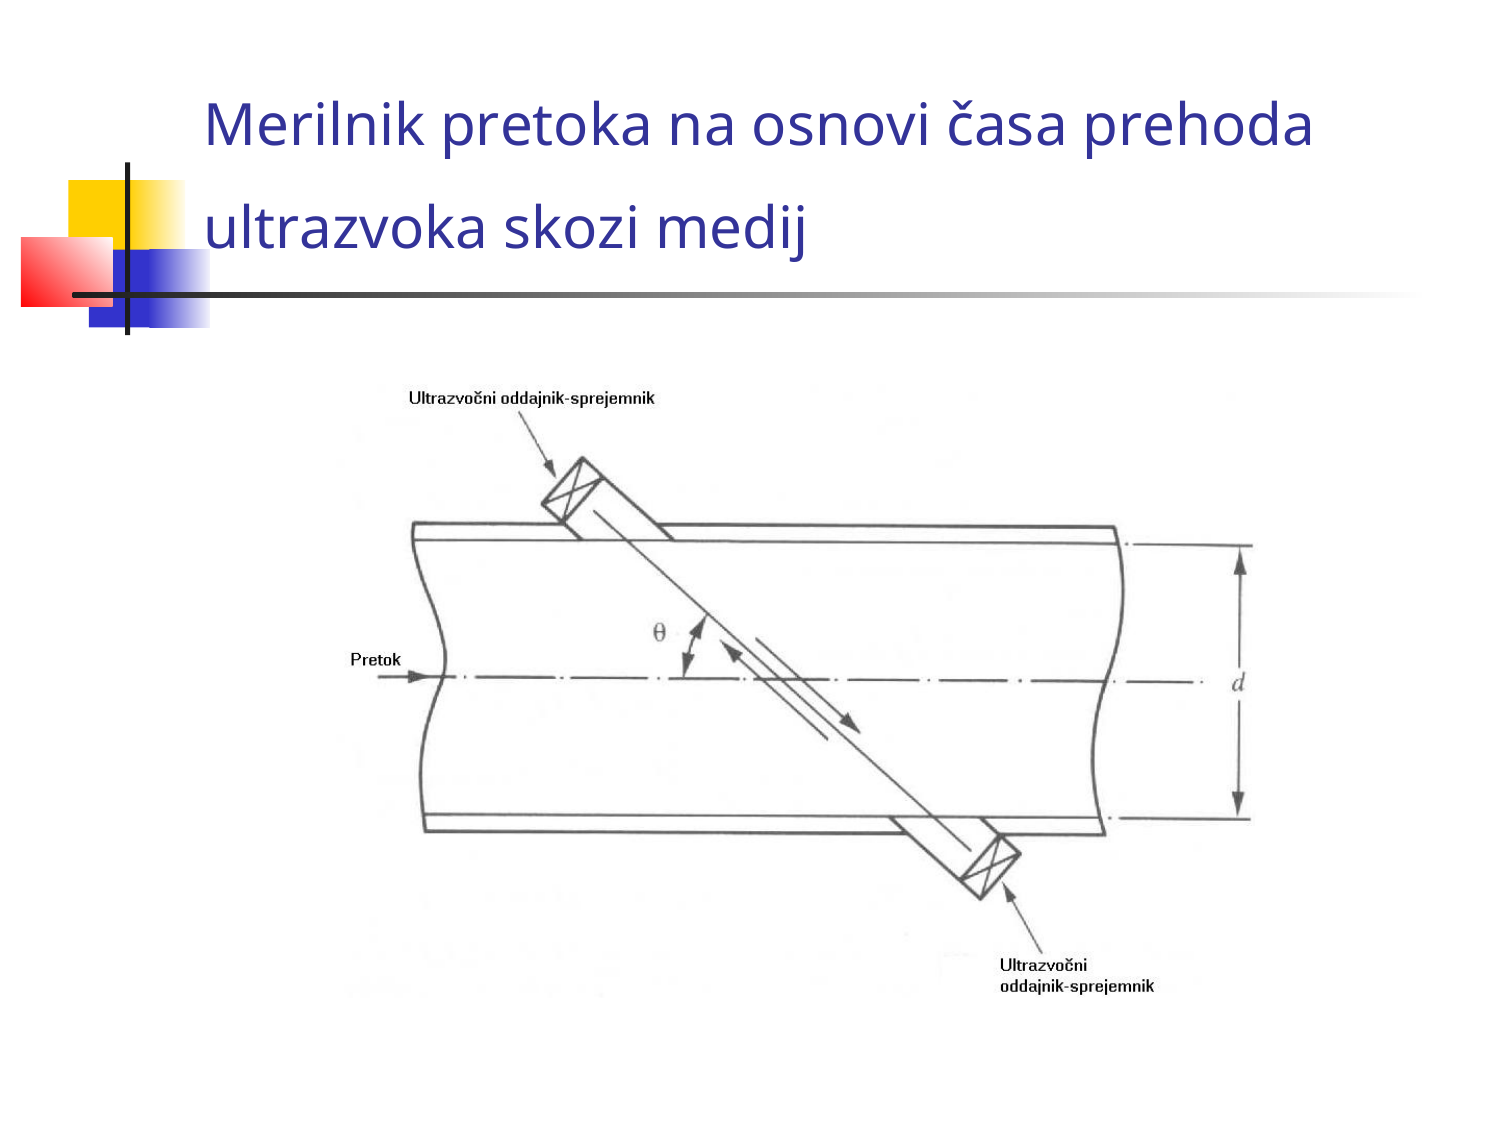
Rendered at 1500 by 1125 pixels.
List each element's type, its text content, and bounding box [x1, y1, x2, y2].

title Merilnik pretoka na osnovi časa prehoda ultrazvoka skozi medij [188, 35, 1468, 276]
picture [336, 384, 1258, 998]
